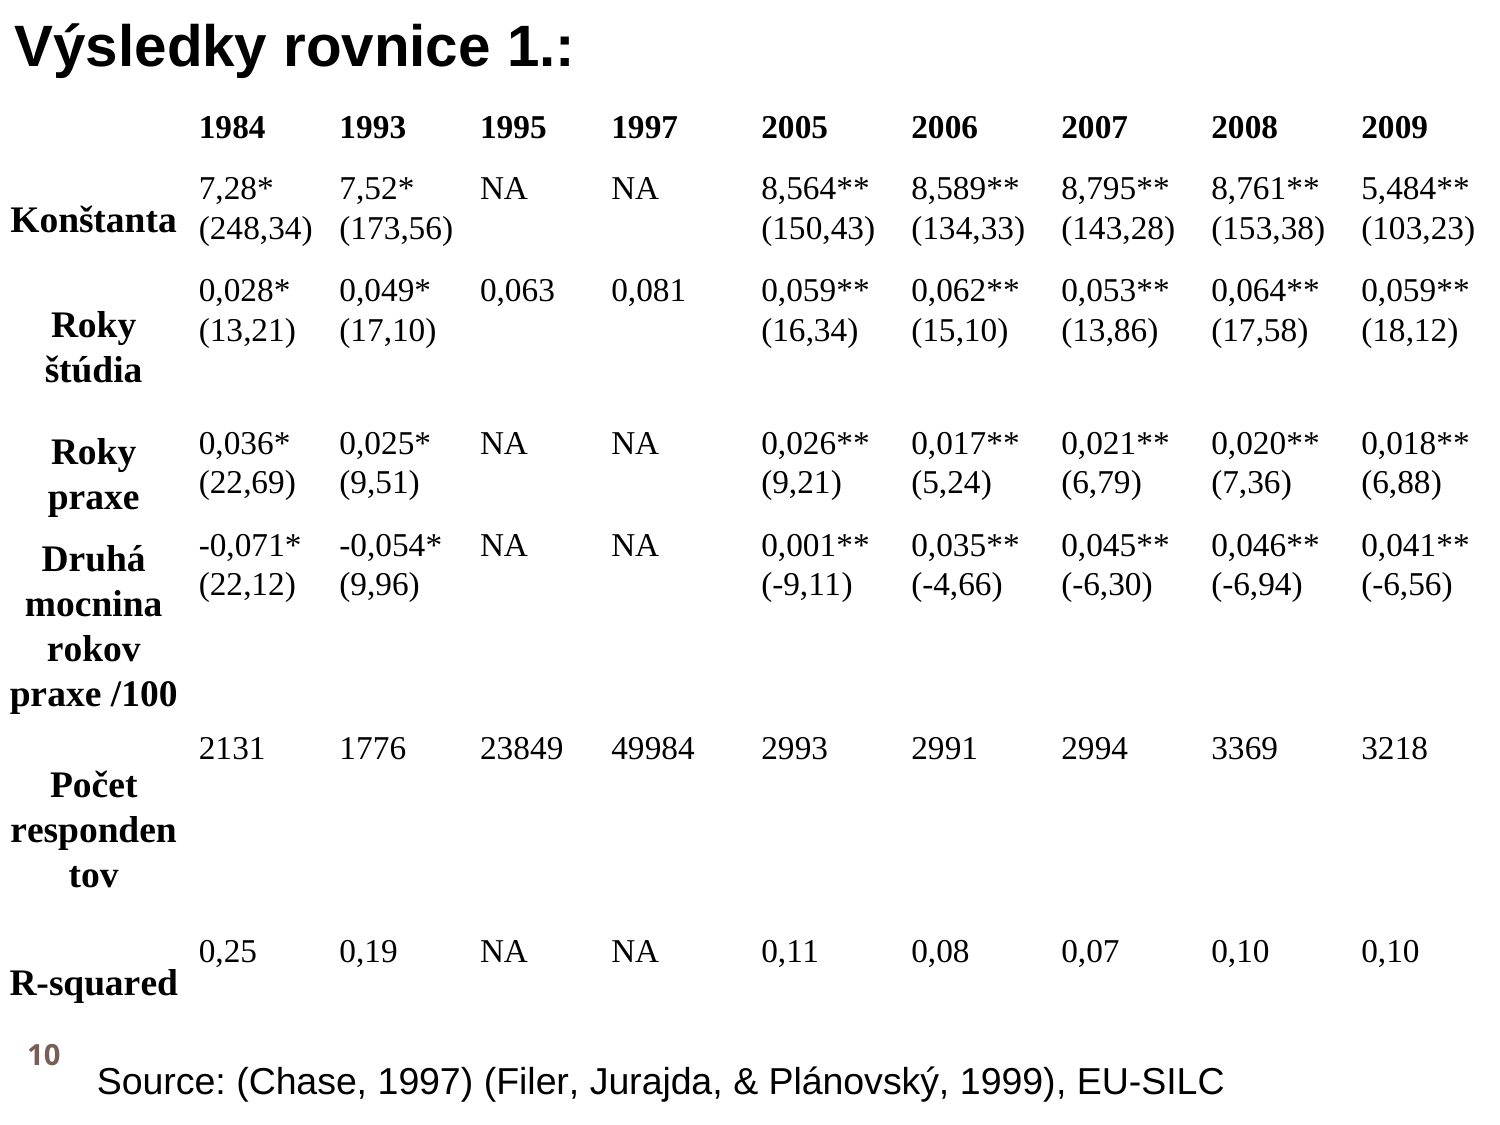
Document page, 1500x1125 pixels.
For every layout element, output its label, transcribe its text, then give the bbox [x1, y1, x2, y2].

table_cell 0,020** (7,36) [1200, 421, 1350, 523]
table_cell 0,10 [1200, 929, 1350, 1031]
table_cell NA [469, 421, 600, 523]
table_header 1984 [188, 105, 328, 166]
table_cell 2991 [900, 726, 1050, 929]
table_header 1993 [328, 105, 469, 166]
table_cell 23849 [469, 726, 600, 929]
table_cell 0,059** (18,12) [1350, 268, 1500, 421]
table_header 1997 [600, 105, 750, 166]
table_cell 0,19 [328, 929, 469, 1031]
table_cell 8,795** (143,28) [1050, 166, 1200, 268]
text_box Výsledky rovnice 1.: [0, 0, 938, 86]
table_cell 0,053** (13,86) [1050, 268, 1200, 421]
table_cell 7,52* (173,56) [328, 166, 469, 268]
table_cell Roky štúdia [0, 268, 188, 421]
table_cell 8,761** (153,38) [1200, 166, 1350, 268]
table_cell 0,063 [469, 268, 600, 421]
table_header 2009 [1350, 105, 1500, 166]
table_header 2007 [1050, 105, 1200, 166]
table_cell 0,059** (16,34) [750, 268, 900, 421]
table_header 2005 [750, 105, 900, 166]
table_header 2006 [900, 105, 1050, 166]
table_cell 0,081 [600, 268, 750, 421]
table_cell NA [469, 929, 600, 1031]
table_cell NA [600, 166, 750, 268]
table_cell 3369 [1200, 726, 1350, 929]
table_cell 0,036* (22,69) [188, 421, 328, 523]
table_cell 3218 [1350, 726, 1500, 929]
table_cell NA [469, 166, 600, 268]
table_cell NA [600, 523, 750, 726]
table_cell -0,071* (22,12) [188, 523, 328, 726]
table_header [0, 105, 188, 166]
table_cell 7,28* (248,34) [188, 166, 328, 268]
table_cell 0,08 [900, 929, 1050, 1031]
table_cell NA [469, 523, 600, 726]
table_cell 0,045** (-6,30) [1050, 523, 1200, 726]
table_cell -0,054* (9,96) [328, 523, 469, 726]
table_cell 0,10 [1350, 929, 1500, 1031]
table_header 2008 [1200, 105, 1350, 166]
table_cell 0,035** (-4,66) [900, 523, 1050, 726]
table_cell 0,07 [1050, 929, 1200, 1031]
table_cell Druhá mocnina rokov praxe /100 [0, 523, 188, 726]
text_box Source: (Chase, 1997) (Filer, Jurajda, & Plánovský, 1999), EU-SILC [82, 1049, 1313, 1125]
table_cell 0,041** (-6,56) [1350, 523, 1500, 726]
table_cell NA [600, 929, 750, 1031]
table_cell 0,25 [188, 929, 328, 1031]
table_header 1995 [469, 105, 600, 166]
table_cell 2131 [188, 726, 328, 929]
table_cell R-squared [0, 929, 188, 1031]
table_cell 0,062** (15,10) [900, 268, 1050, 421]
table_cell 1776 [328, 726, 469, 929]
table_cell 0,049* (17,10) [328, 268, 469, 421]
table_cell NA [600, 421, 750, 523]
table_cell 0,017** (5,24) [900, 421, 1050, 523]
table_cell 0,021** (6,79) [1050, 421, 1200, 523]
table_cell 0,028* (13,21) [188, 268, 328, 421]
table_cell 0,025* (9,51) [328, 421, 469, 523]
table_cell 0,064** (17,58) [1200, 268, 1350, 421]
table_cell Roky praxe [0, 421, 188, 523]
table_cell 8,589** (134,33) [900, 166, 1050, 268]
table_cell 0,026** (9,21) [750, 421, 900, 523]
table_cell 0,001** (-9,11) [750, 523, 900, 726]
table_cell 0,11 [750, 929, 900, 1031]
table_cell 2993 [750, 726, 900, 929]
table_cell 2994 [1050, 726, 1200, 929]
table_cell 8,564** (150,43) [750, 166, 900, 268]
table_cell 0,018** (6,88) [1350, 421, 1500, 523]
table_cell Konštanta [0, 166, 188, 268]
text_box <number> [0, 1031, 88, 1088]
table_cell 49984 [600, 726, 750, 929]
table_cell Počet respondentov [0, 726, 188, 929]
table_cell 5,484** (103,23) [1350, 166, 1500, 268]
table_cell 0,046** (-6,94) [1200, 523, 1350, 726]
